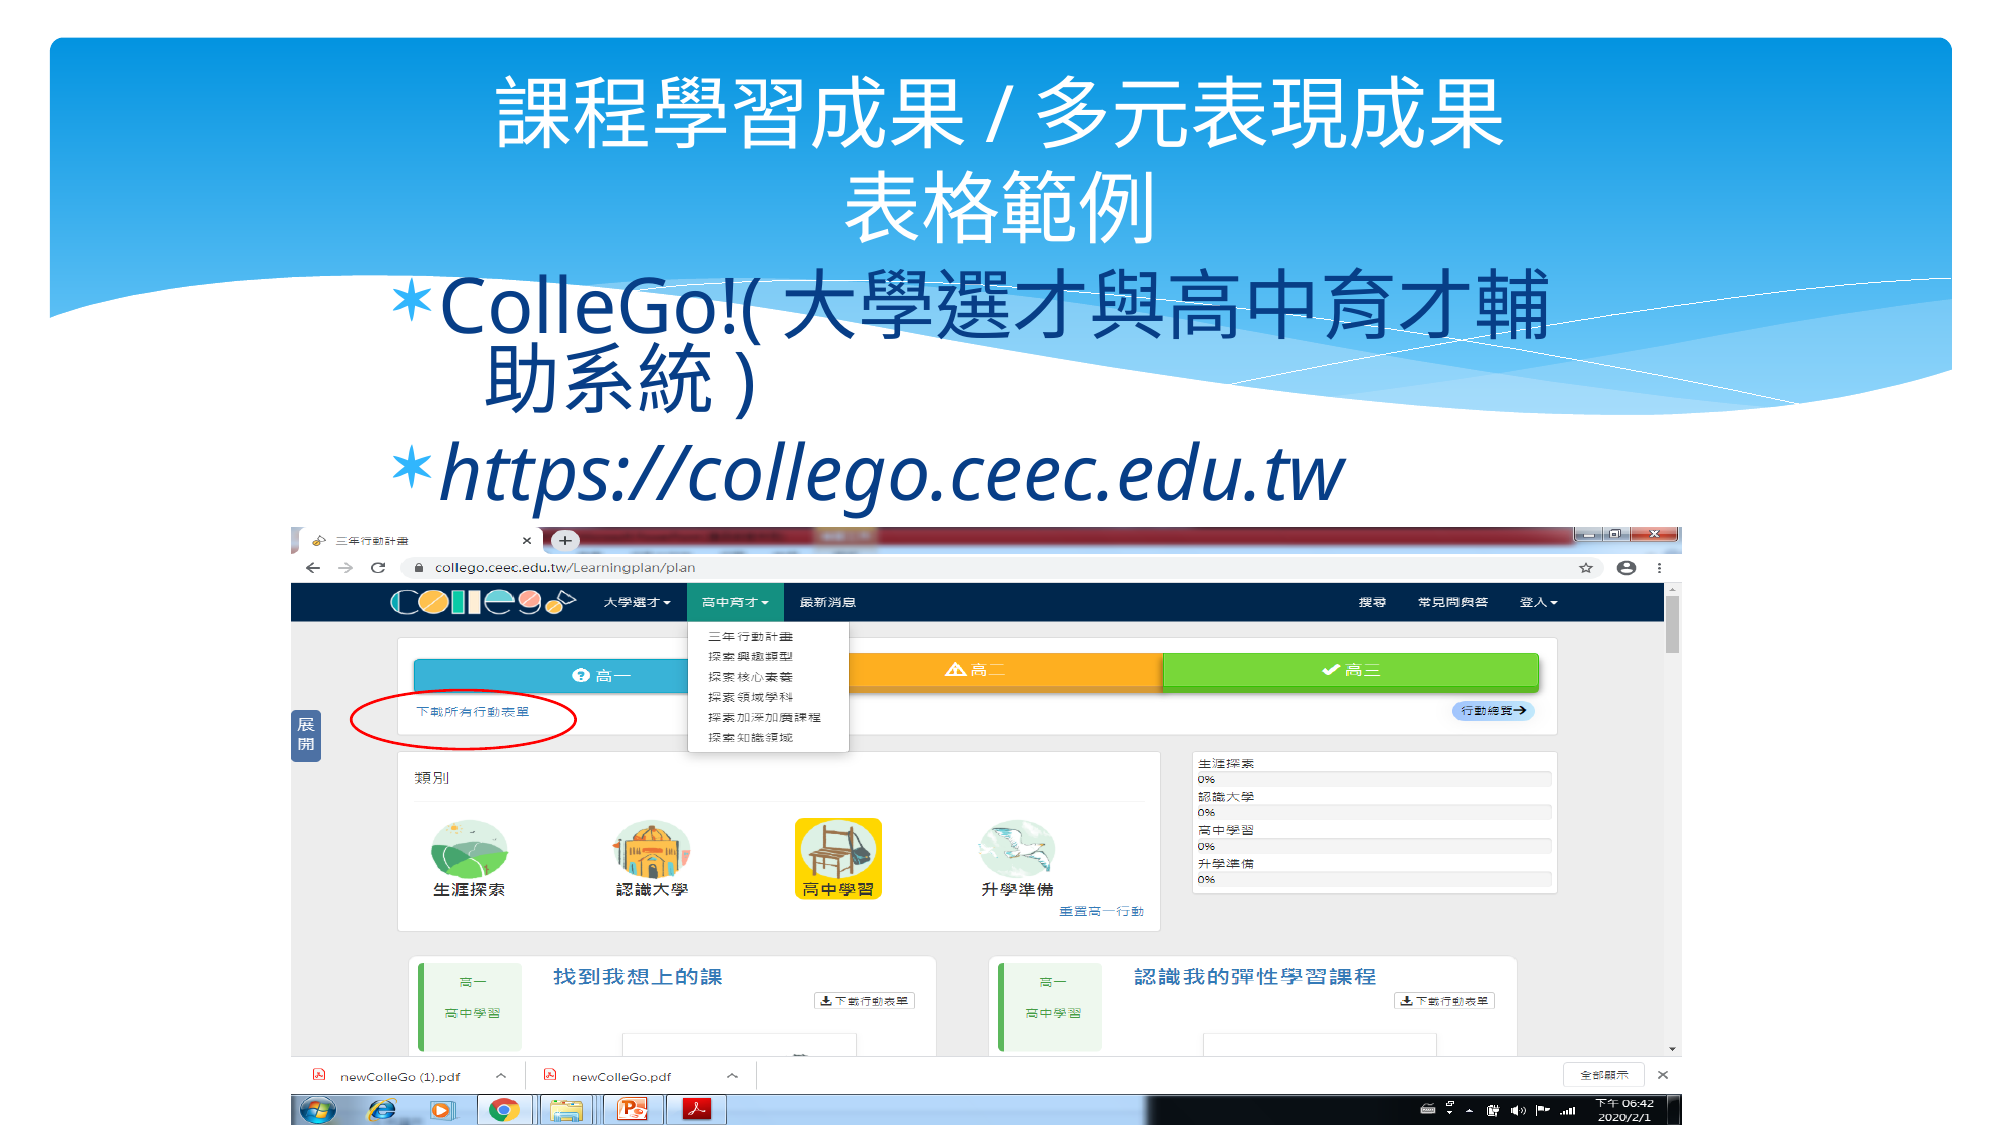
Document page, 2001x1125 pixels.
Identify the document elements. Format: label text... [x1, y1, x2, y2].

list ColleGo!(大學選才與高中育才輔助系統) https://collego.ceec.edu.tw [378, 267, 1595, 527]
title 課程學習成果/多元表現成果 表格範例 [99, 55, 1900, 262]
picture [291, 527, 1682, 1125]
